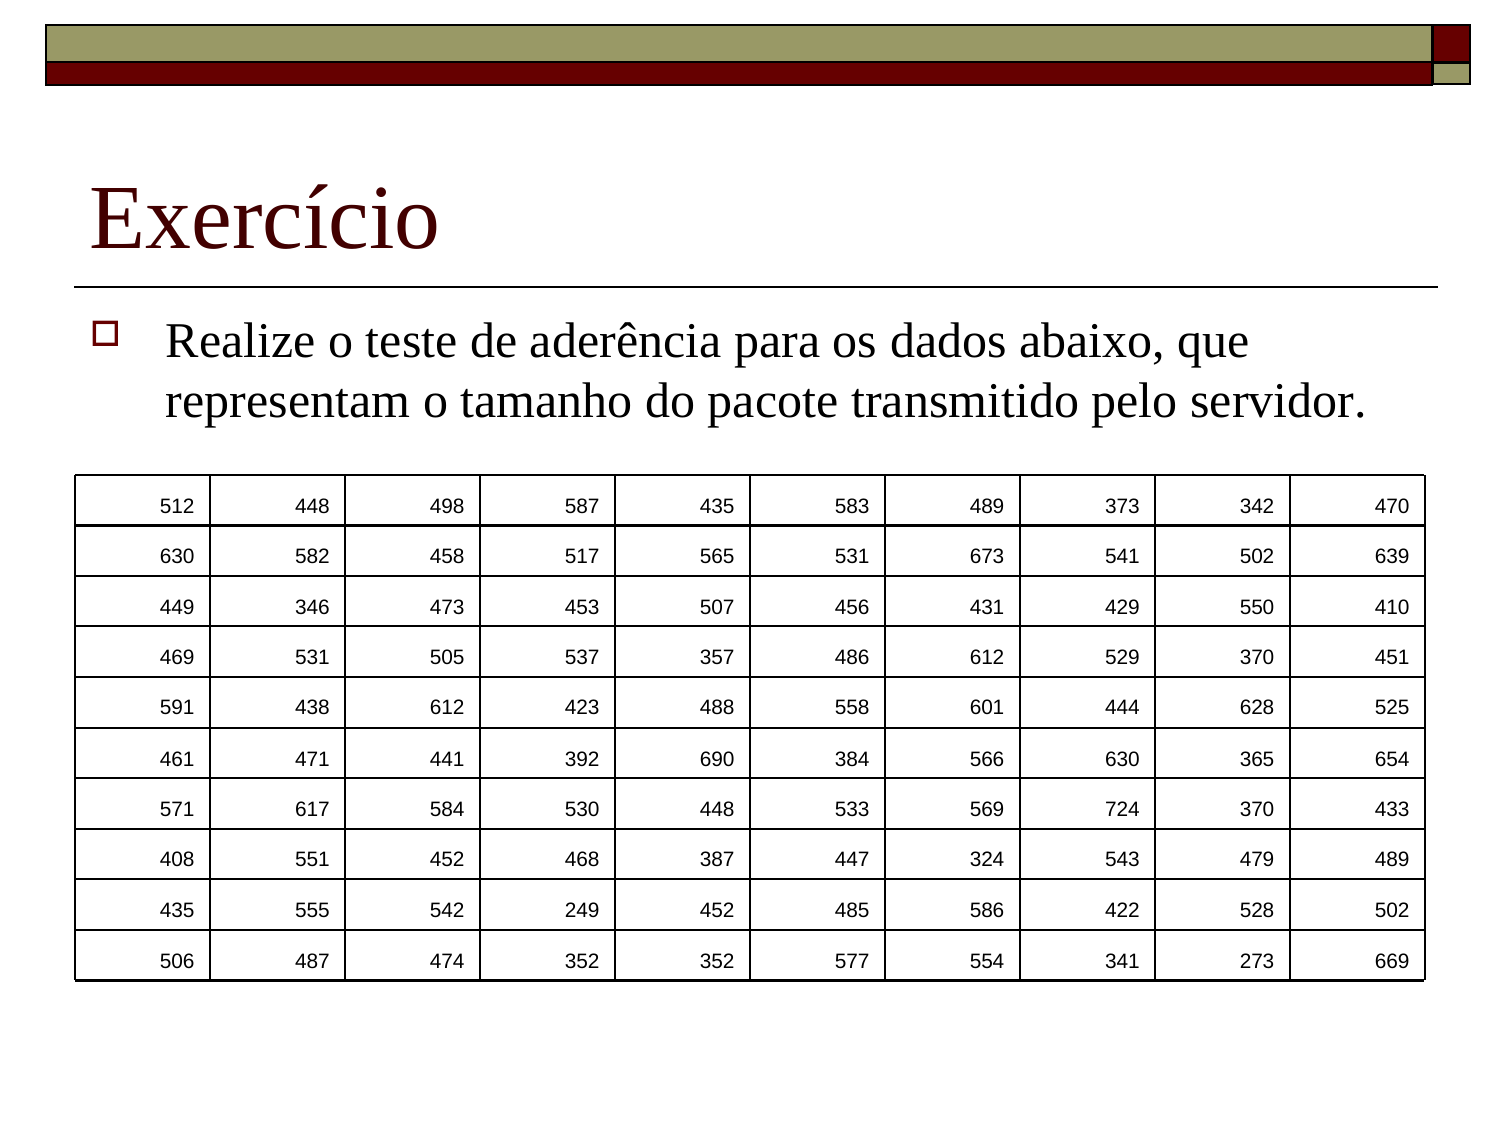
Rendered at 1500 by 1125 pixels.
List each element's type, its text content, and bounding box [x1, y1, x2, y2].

text_box Realize o teste de aderência para os dados abaixo, que representam o tamanho do pacote transmitido pelo servidor. [75, 299, 1426, 1006]
title Exercício [75, 87, 1426, 275]
